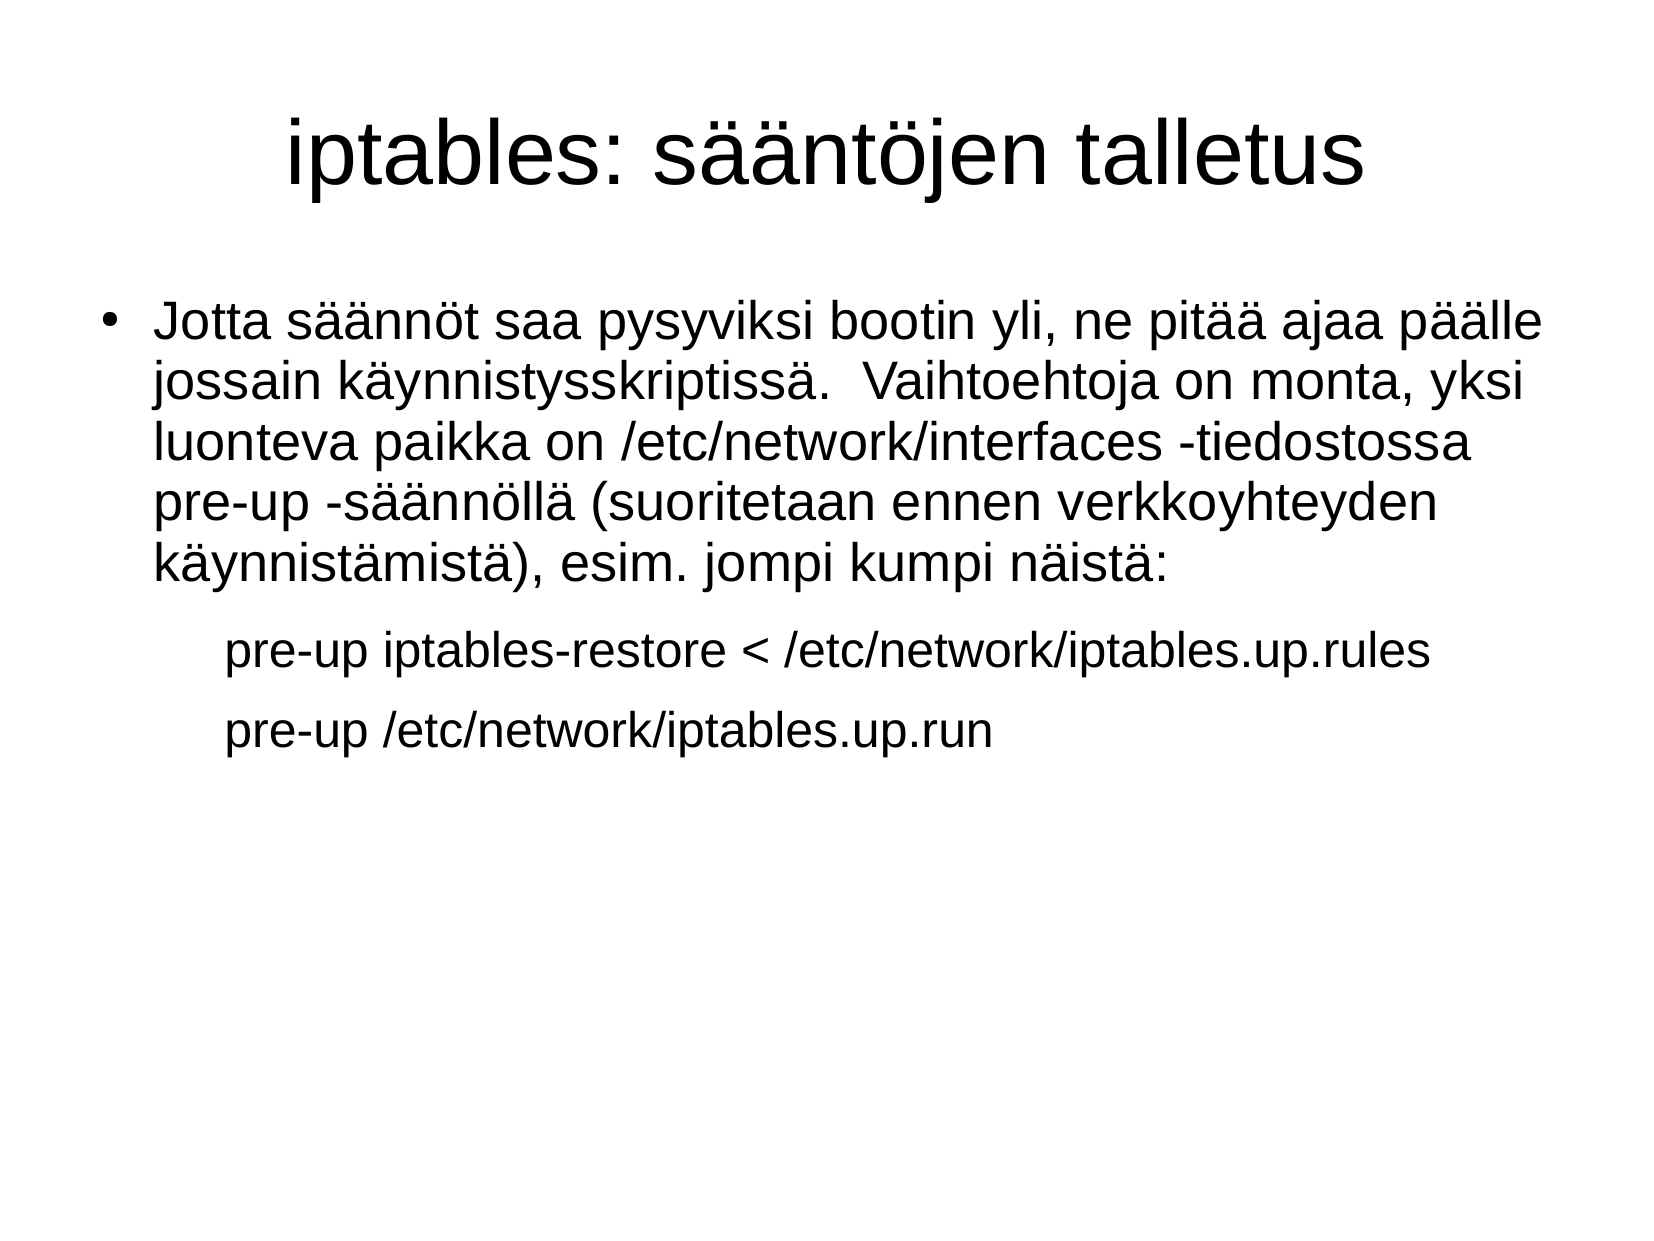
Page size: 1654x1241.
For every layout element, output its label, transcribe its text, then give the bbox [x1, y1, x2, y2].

list Jotta säännöt saa pysyviksi bootin yli, ne pitää ajaa päälle jossain käynnistysskriptissä. Vaihtoehtoja on monta, yksi luonteva paikka on /etc/network/interfaces -tiedostossa pre-up -säännöllä (suoritetaan ennen verkkoyhteyden käynnistämistä), esim. jompi kumpi näistä: pre-up iptables-restore < /etc/network/iptables.up.rules pre-up /etc/network/iptables.up.run [82, 290, 1571, 1010]
title iptables: sääntöjen talletus [82, 49, 1571, 257]
